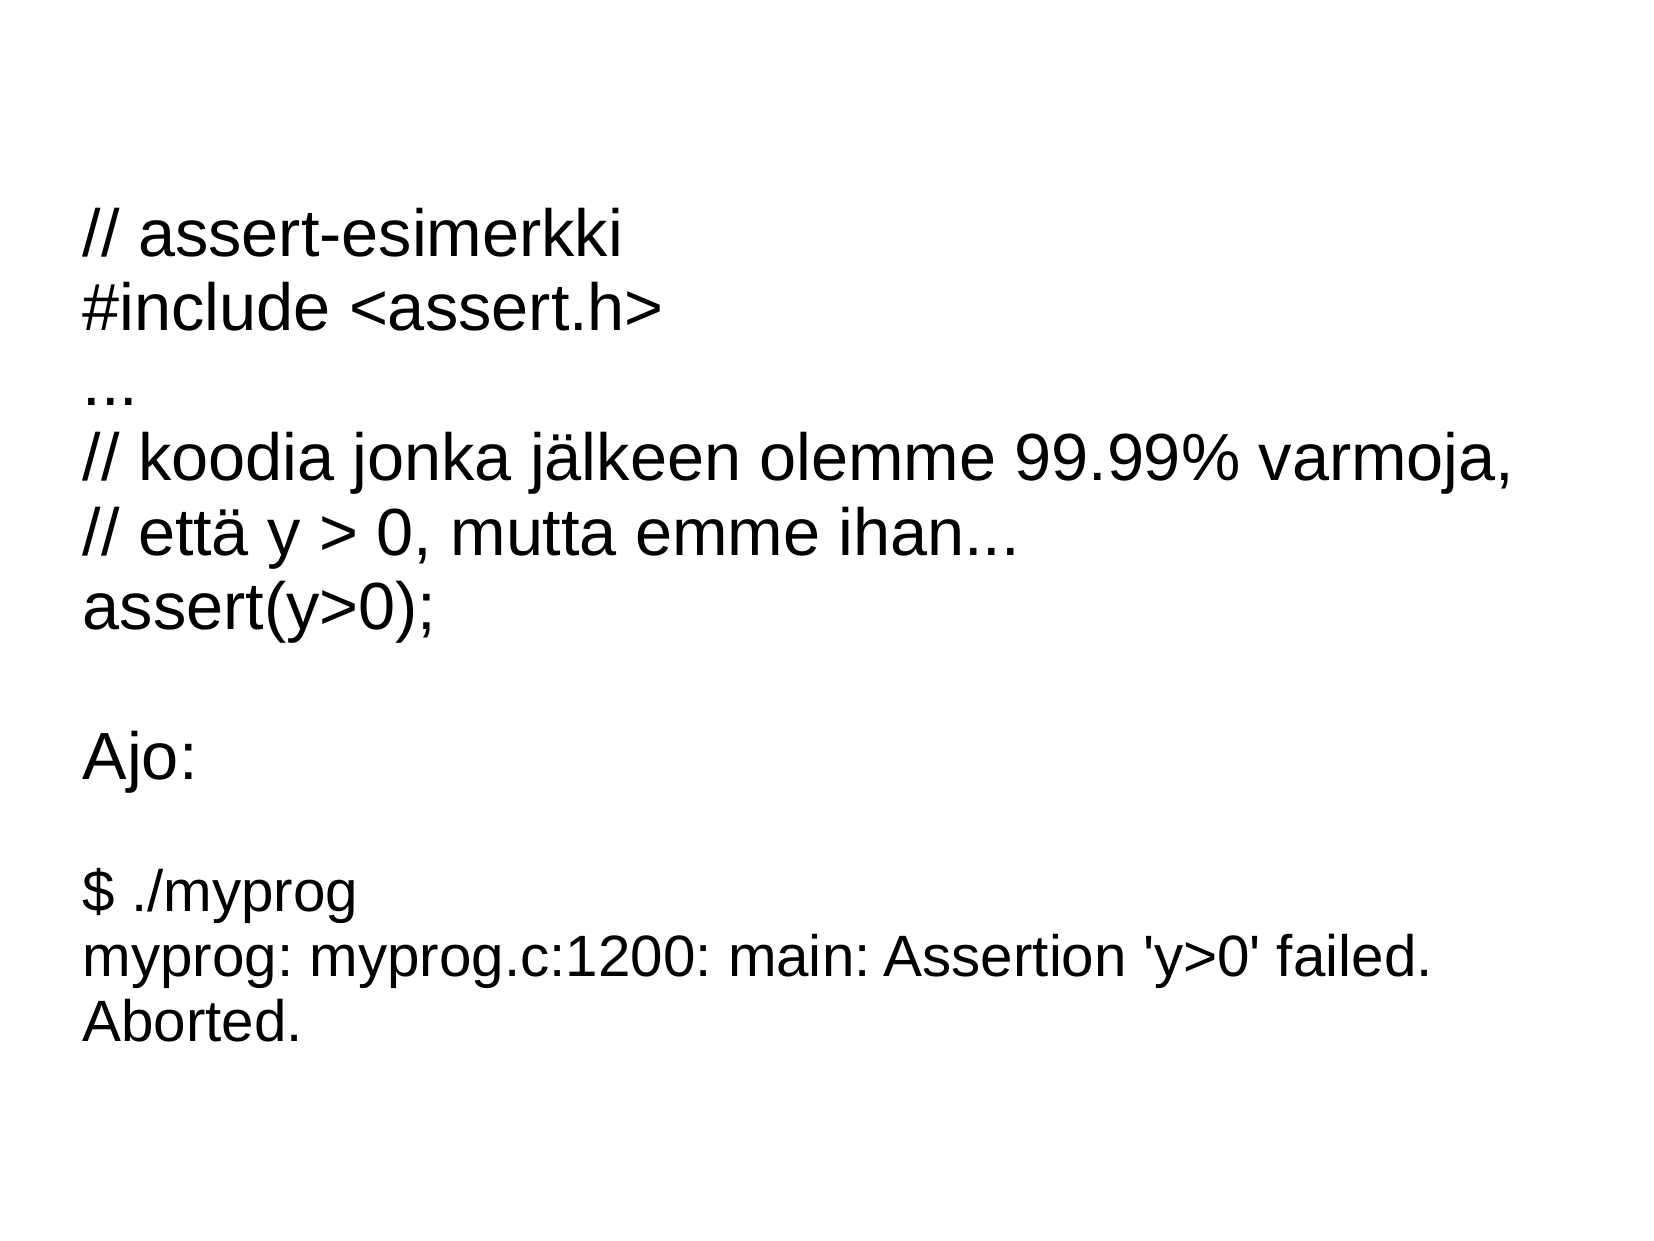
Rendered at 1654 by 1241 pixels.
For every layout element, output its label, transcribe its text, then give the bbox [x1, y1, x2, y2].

text_box // assert-esimerkki #include <assert.h> ... // koodia jonka jälkeen olemme 99.99% varmoja, // että y > 0, mutta emme ihan... assert(y>0); Ajo: $ ./myprog myprog: myprog.c:1200: main: Assertion 'y>0' failed. Aborted. [82, 195, 1571, 1204]
